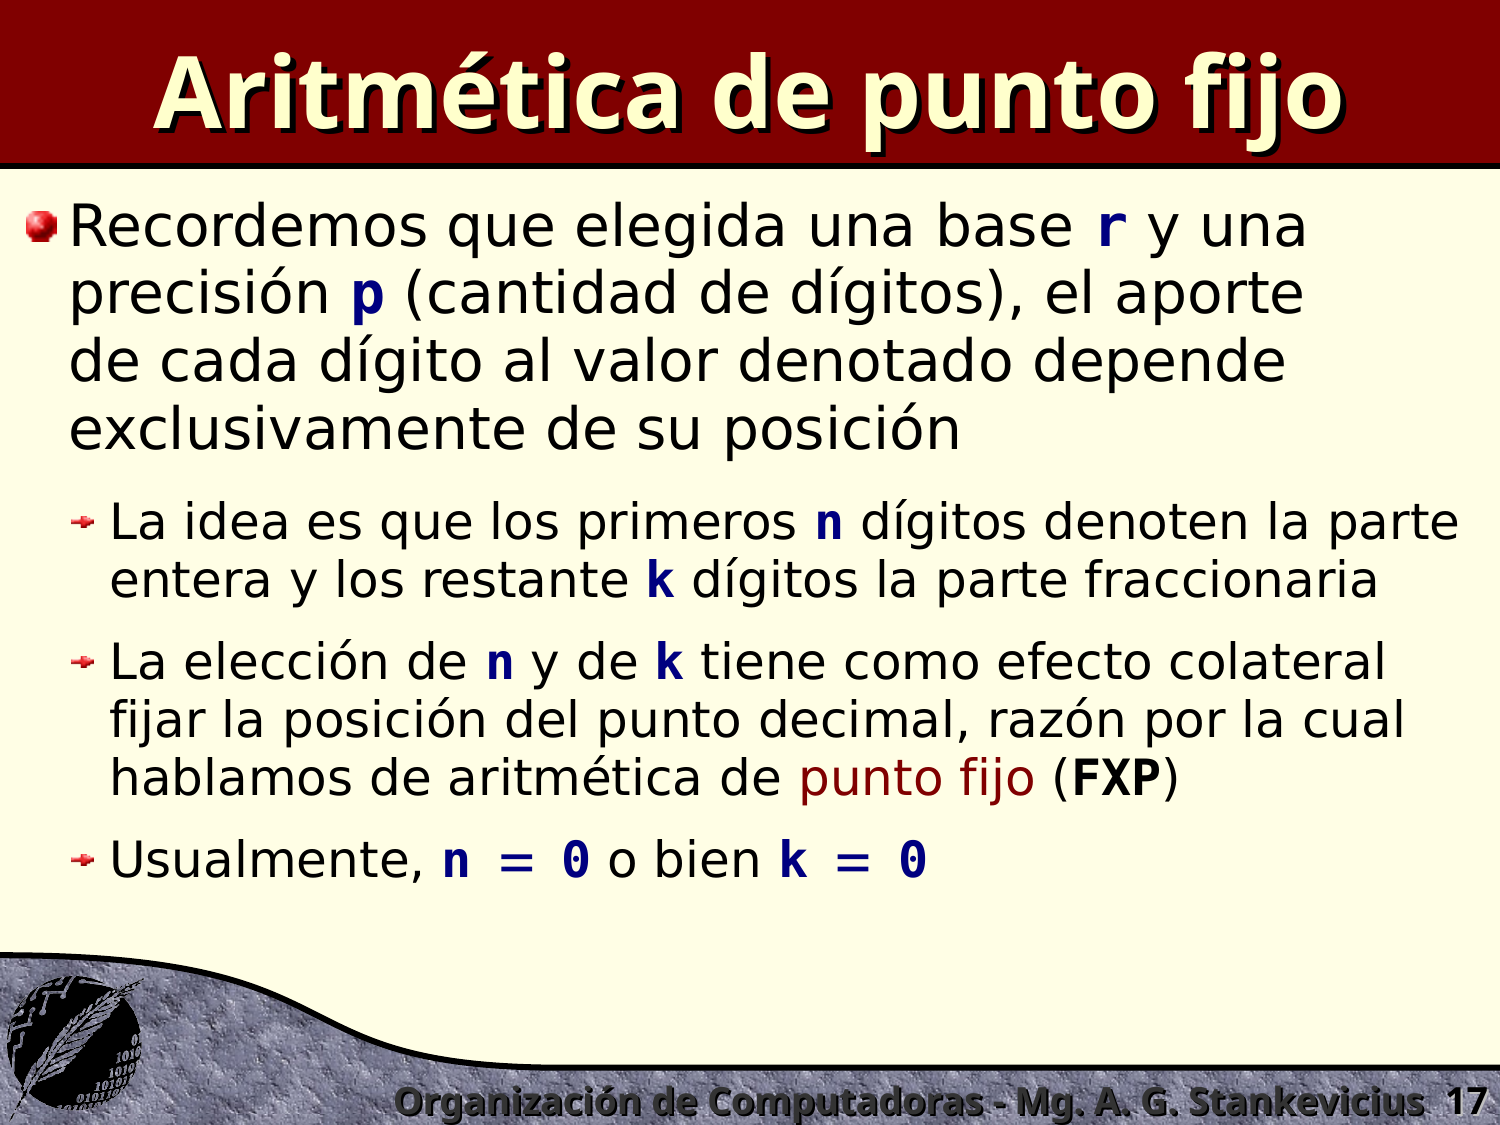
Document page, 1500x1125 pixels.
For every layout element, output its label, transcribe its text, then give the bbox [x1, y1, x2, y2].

picture [448, 1100, 455, 1110]
title Aritmética de punto fijo [15, 5, 1485, 160]
picture [802, 1100, 806, 1110]
picture [1058, 1100, 1065, 1110]
picture [0, 959, 1500, 1125]
list Recordemos que elegida una base r y una precisión p (cantidad de dígitos), el aporte de cada dígito al valor denotado depende exclusivamente de su posición La idea es que los primeros n dígitos denoten la parte entera y los restante k dígitos la parte fraccionaria La elección de n y de k tiene como efecto colateral fijar la posición del punto decimal, razón por la cual hablamos de aritmética de punto fijo (FXP) Usualmente, n = 0 o bien k = 0 [11, 192, 1486, 935]
